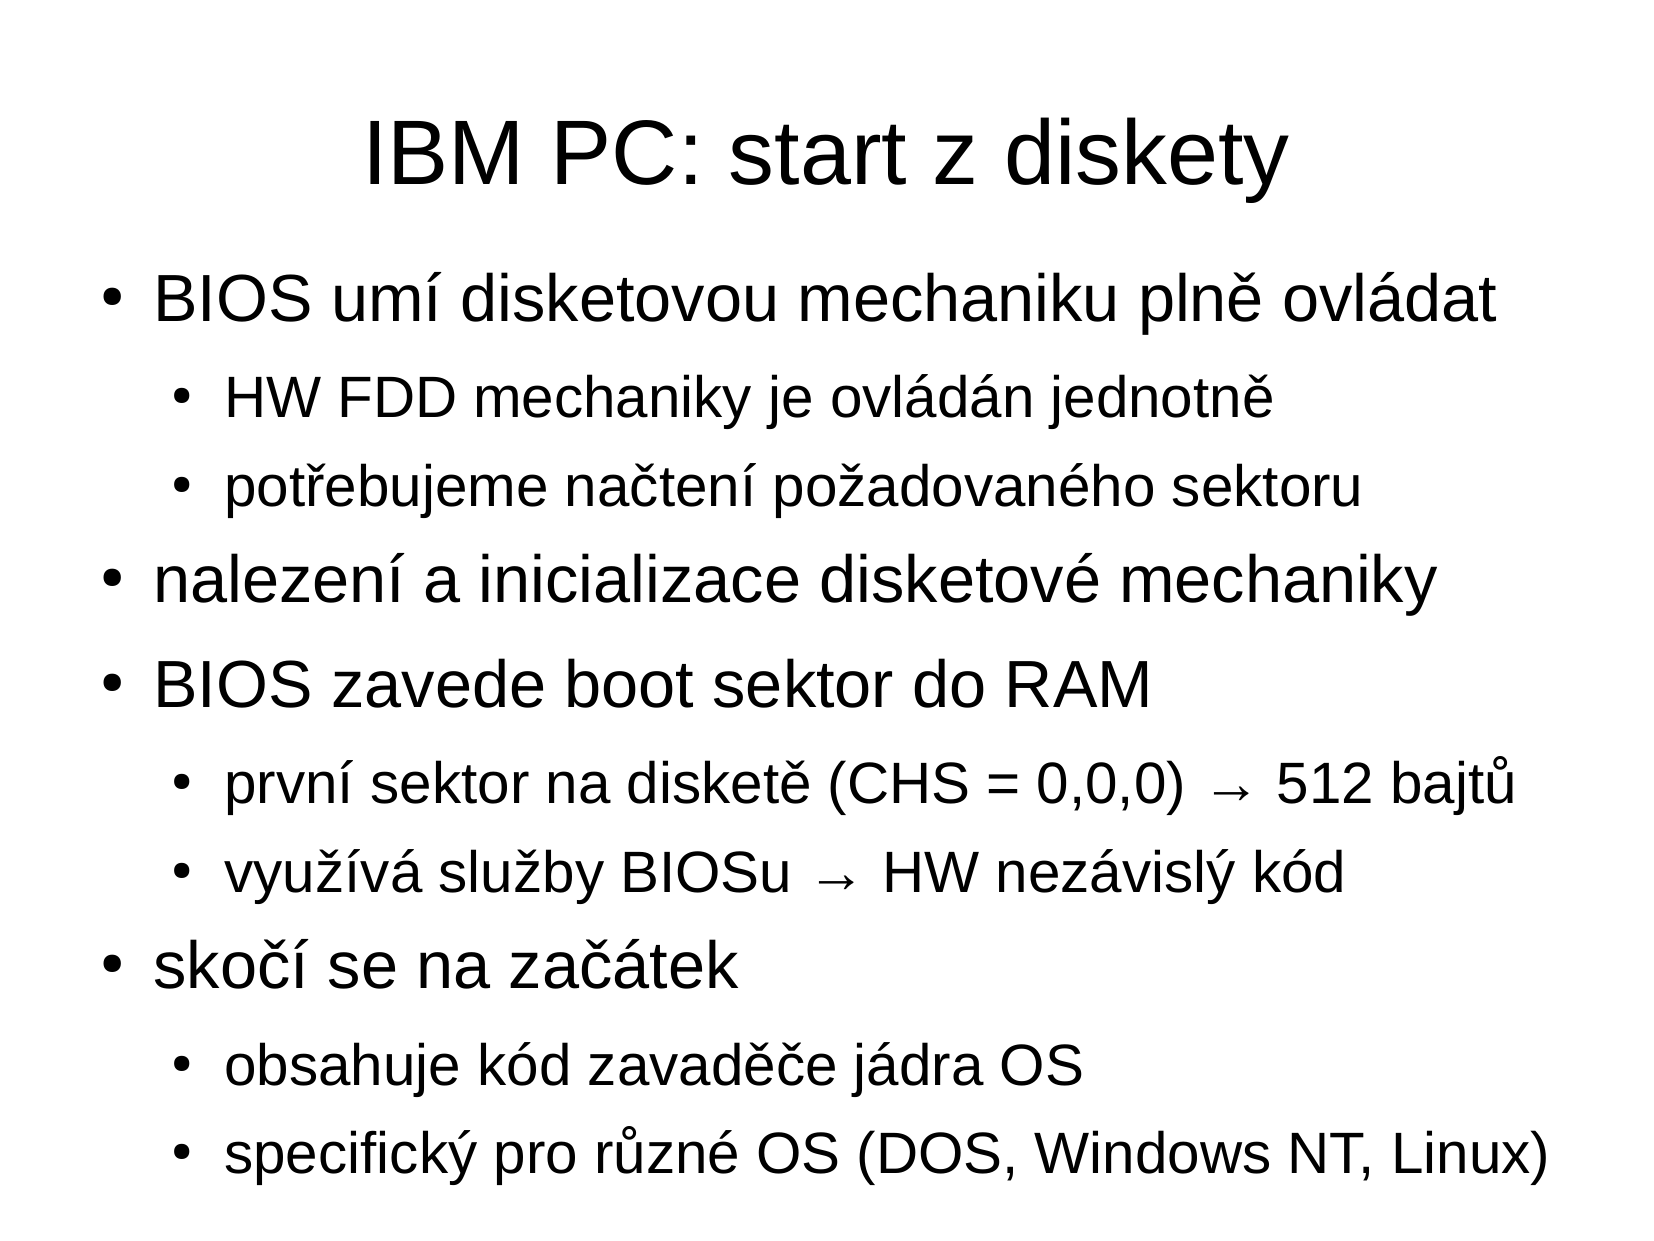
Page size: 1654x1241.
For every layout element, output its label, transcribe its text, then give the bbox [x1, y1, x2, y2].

list BIOS umí disketovou mechaniku plně ovládat HW FDD mechaniky je ovládán jednotně potřebujeme načtení požadovaného sektoru nalezení a inicializace disketové mechaniky BIOS zavede boot sektor do RAM první sektor na disketě (CHS = 0,0,0) → 512 bajtů využívá služby BIOSu → HW nezávislý kód skočí se na začátek obsahuje kód zavaděče jádra OS specifický pro různé OS (DOS, Windows NT, Linux) [82, 260, 1571, 1187]
title IBM PC: start z diskety [82, 56, 1571, 250]
